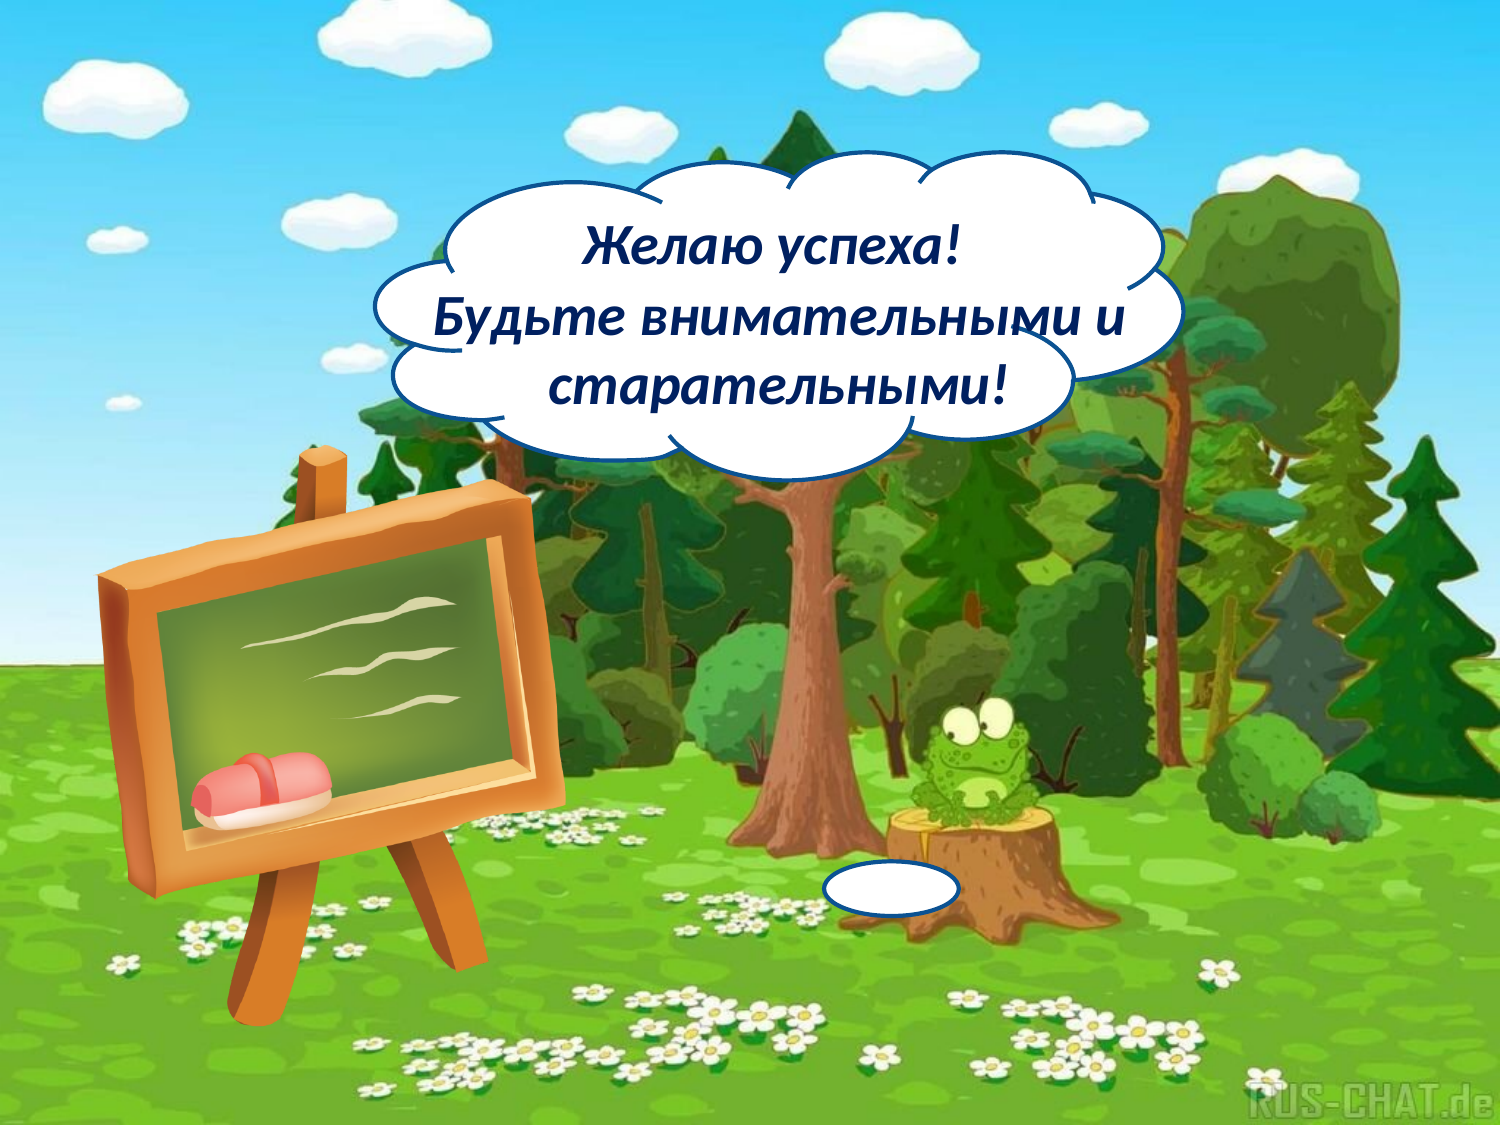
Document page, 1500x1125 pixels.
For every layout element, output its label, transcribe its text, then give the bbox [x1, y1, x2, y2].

text_box Желаю успеха! Будьте внимательными и старательными! [351, 199, 1207, 424]
picture [0, 0, 1500, 1125]
text_box [487, 424, 1039, 481]
text_box [824, 861, 959, 917]
text_box [491, 152, 1114, 199]
